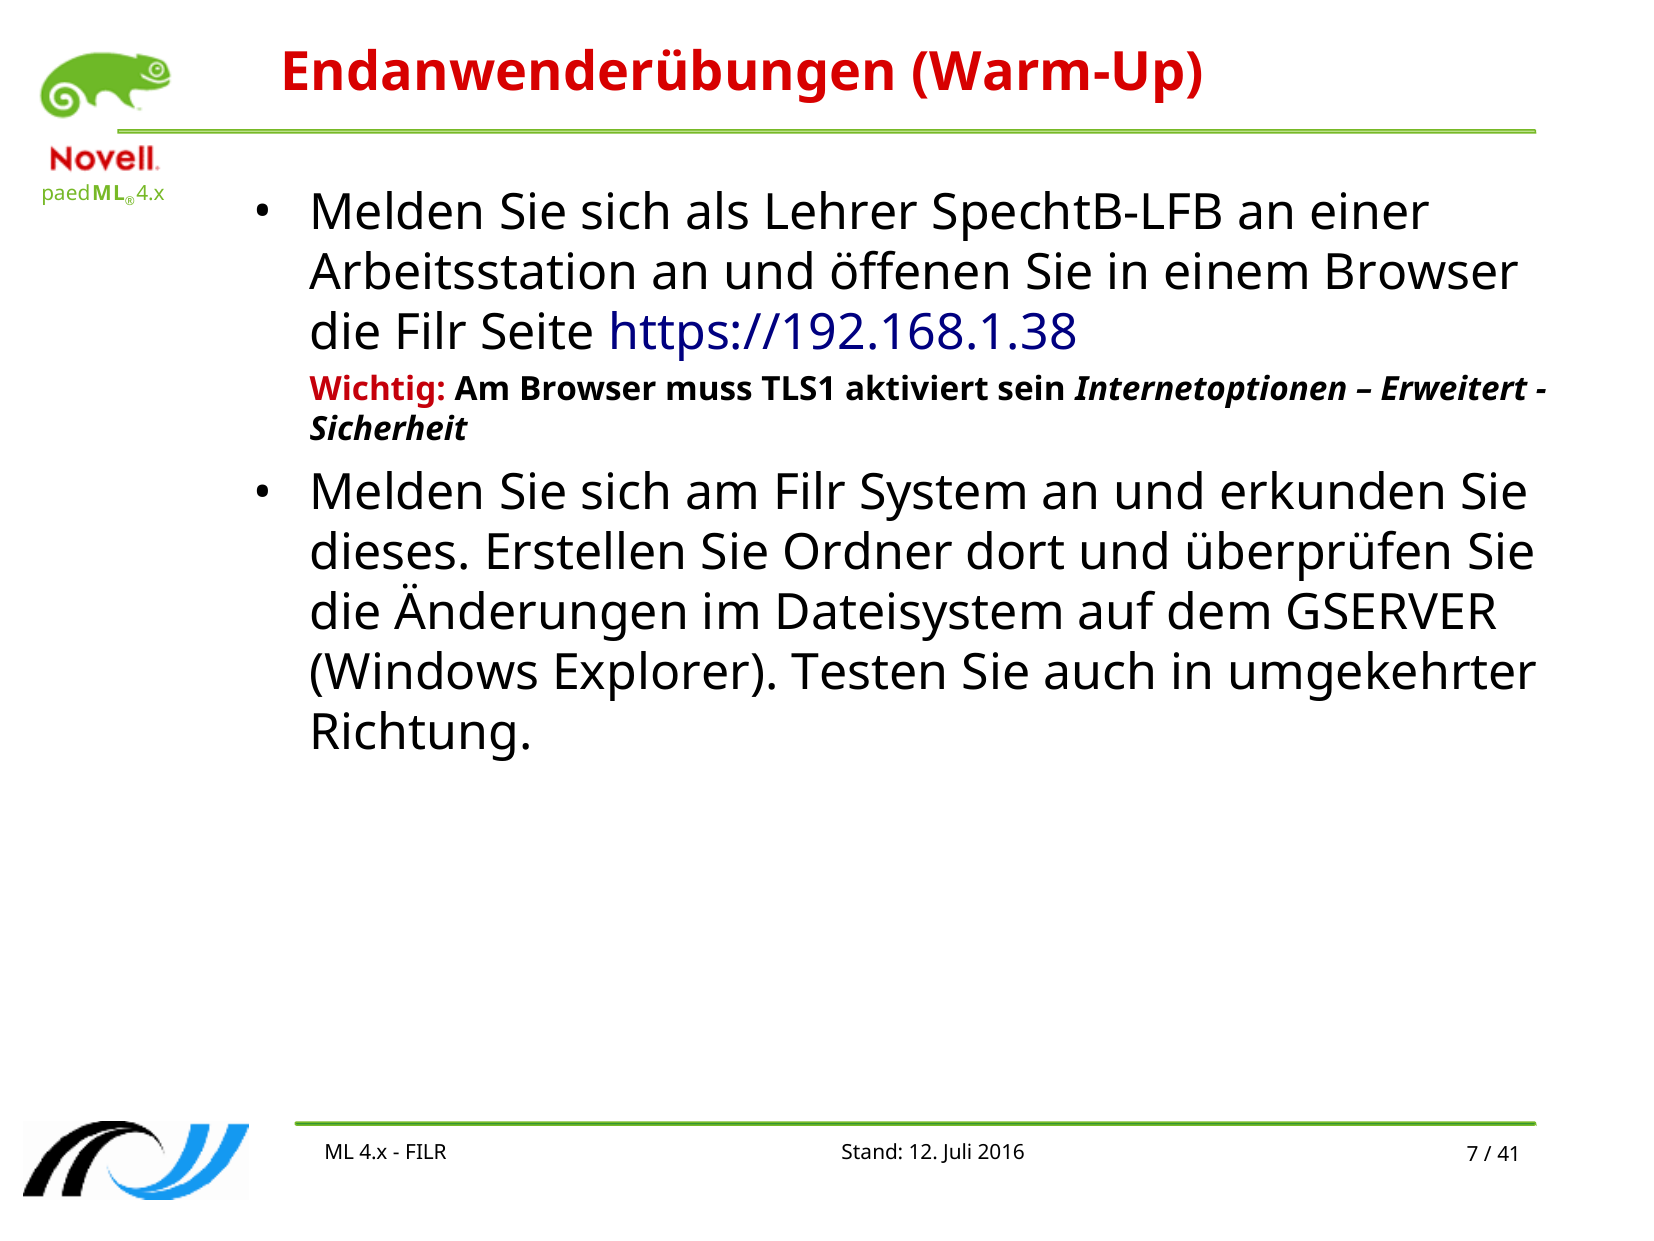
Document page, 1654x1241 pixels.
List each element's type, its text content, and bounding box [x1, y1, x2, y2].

picture [26, 35, 184, 193]
list Melden Sie sich als Lehrer SpechtB-LFB an einer Arbeitsstation an und öffenen Sie in einem Browser die Filr Seite https://192.168.1.38 Wichtig: Am Browser muss TLS1 aktiviert sein Internetoptionen – Erweitert - Sicherheit Melden Sie sich am Filr System an und erkunden Sie dieses. Erstellen Sie Ordner dort und überprüfen Sie die Änderungen im Dateisystem auf dem GSERVER (Windows Explorer). Testen Sie auch in umgekehrter Richtung. [253, 179, 1560, 922]
title Endanwenderübungen (Warm-Up) [259, 17, 1534, 121]
picture [23, 1121, 249, 1200]
